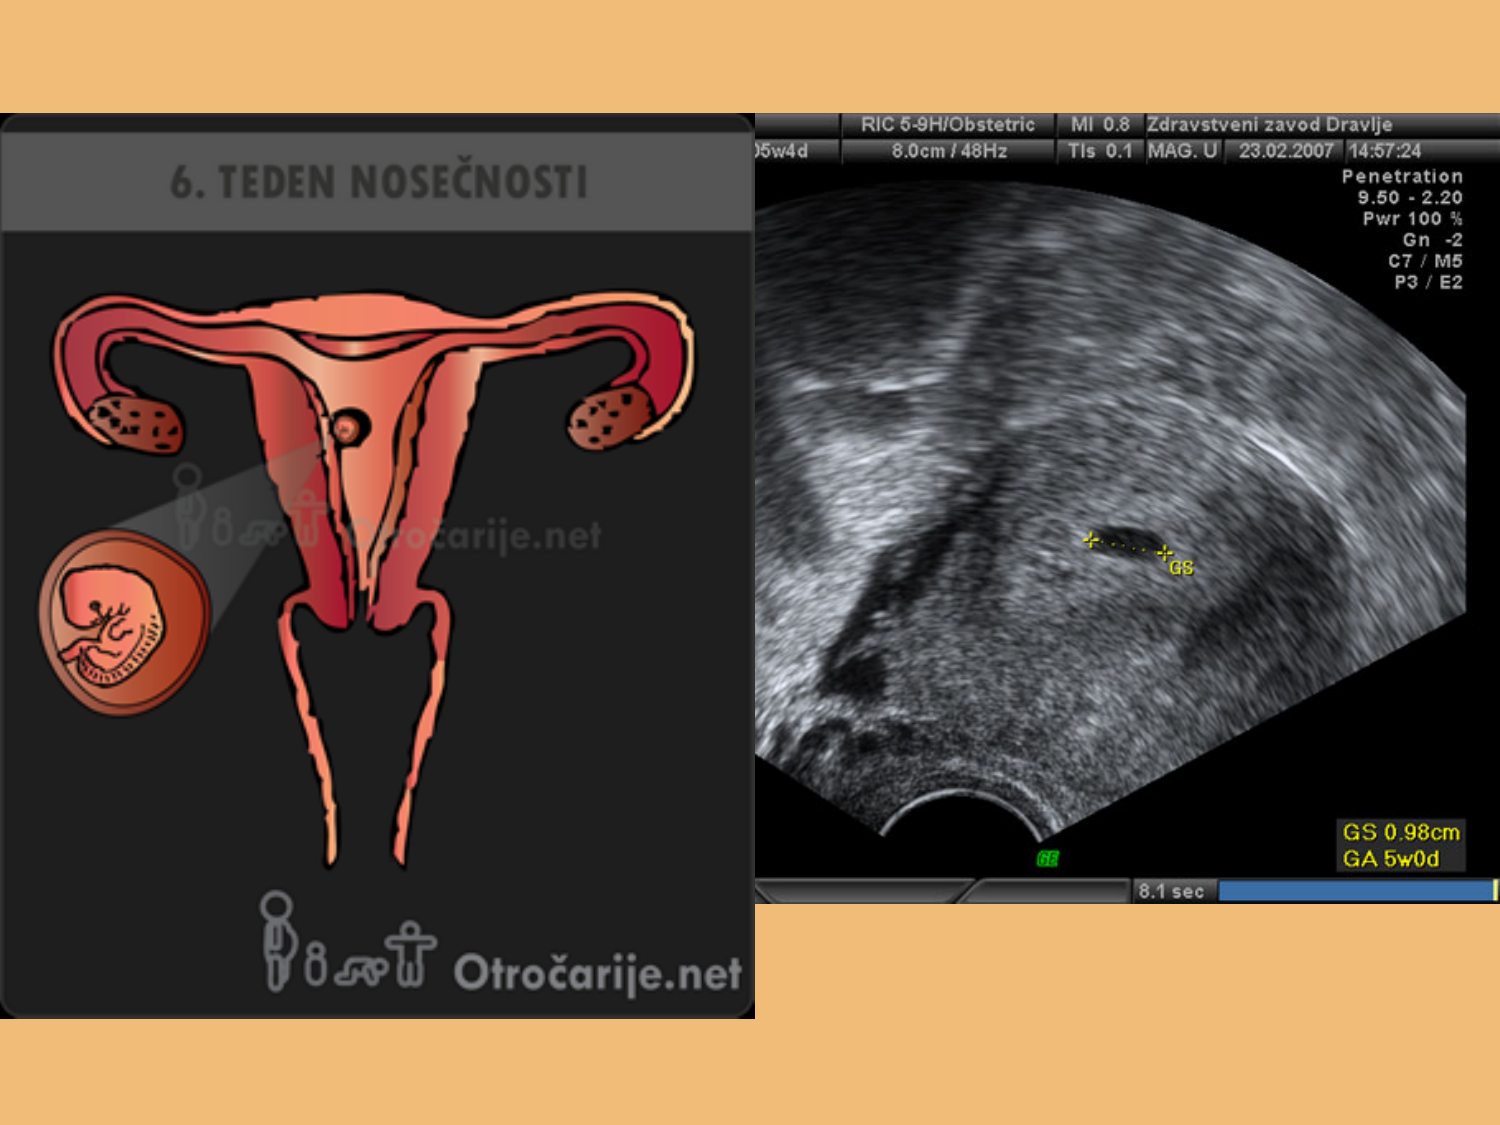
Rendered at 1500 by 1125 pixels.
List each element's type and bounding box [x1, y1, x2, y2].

picture [0, 113, 1500, 1019]
